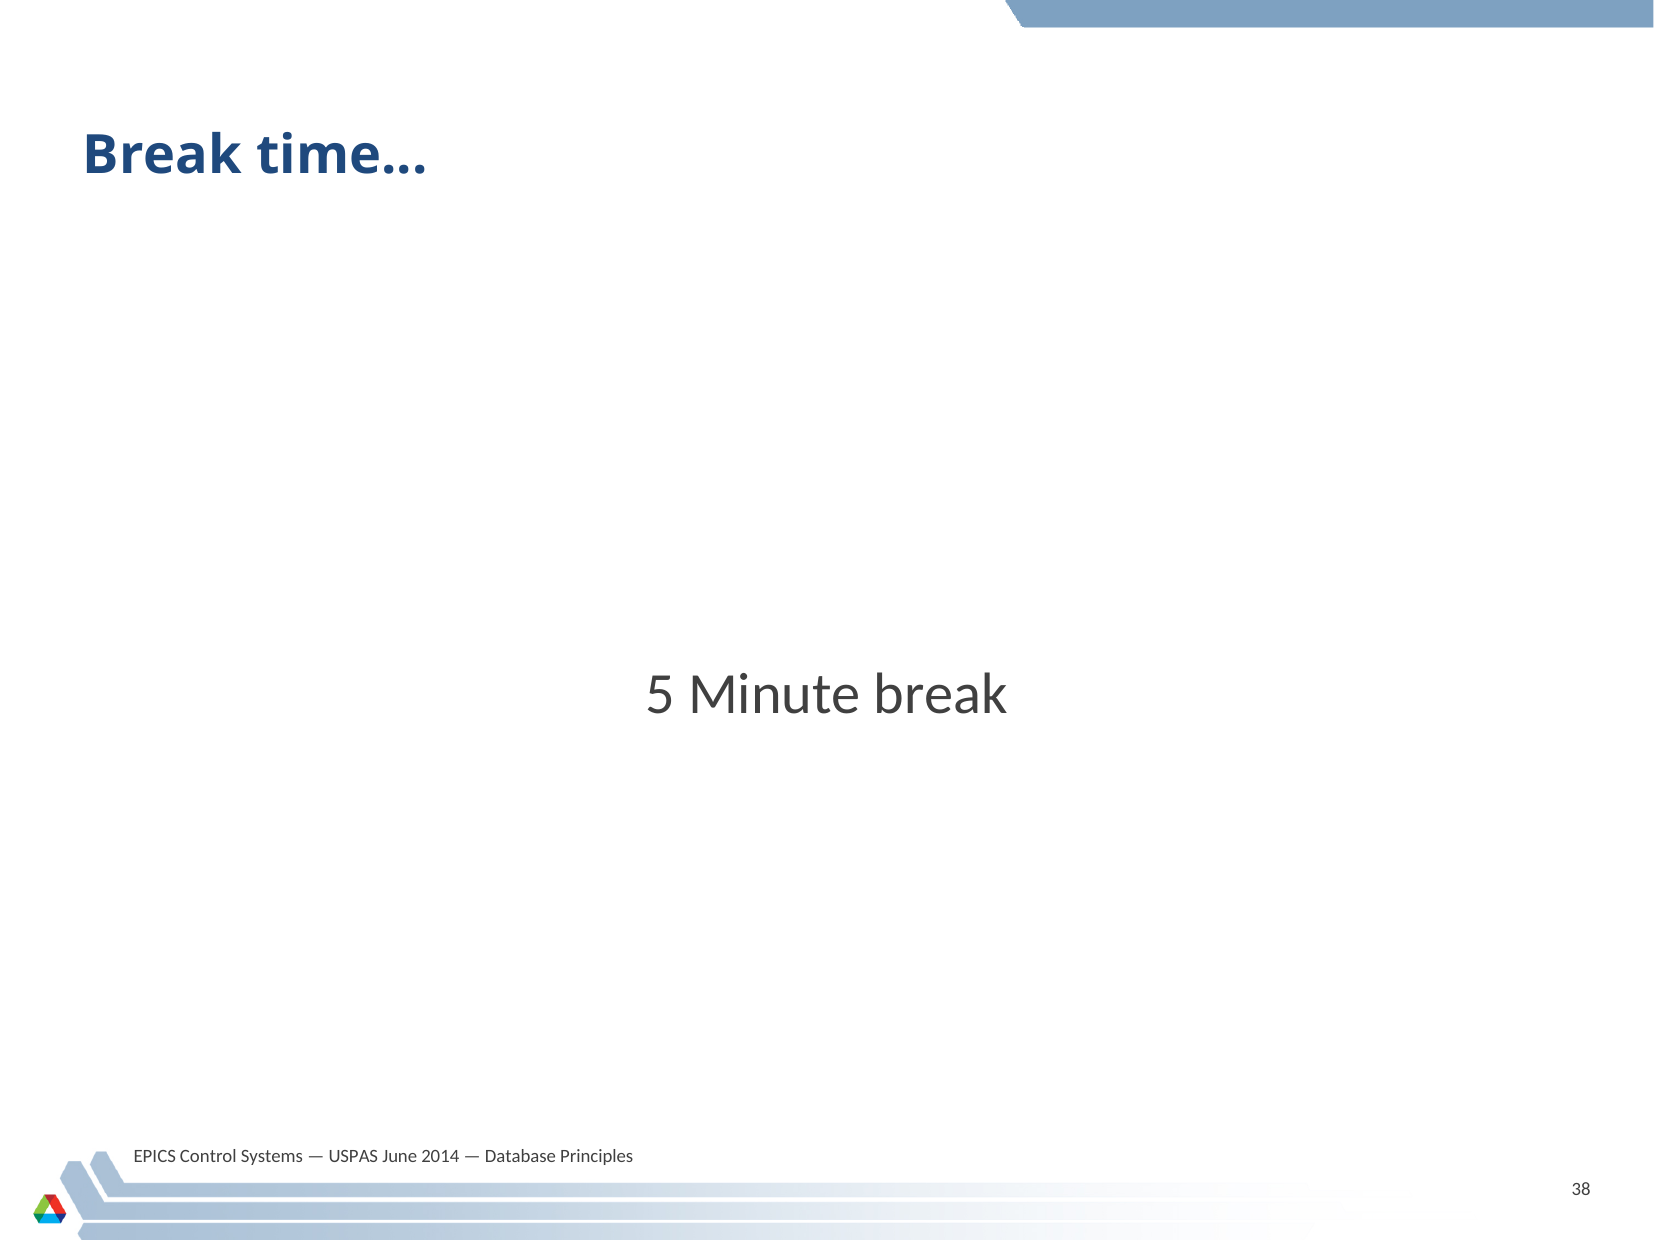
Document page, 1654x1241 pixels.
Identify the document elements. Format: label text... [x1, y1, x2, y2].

picture [0, 0, 1654, 29]
subtitle 5 Minute break [82, 289, 1571, 1108]
title Break time... [82, 121, 1571, 185]
picture [0, 1143, 1654, 1240]
